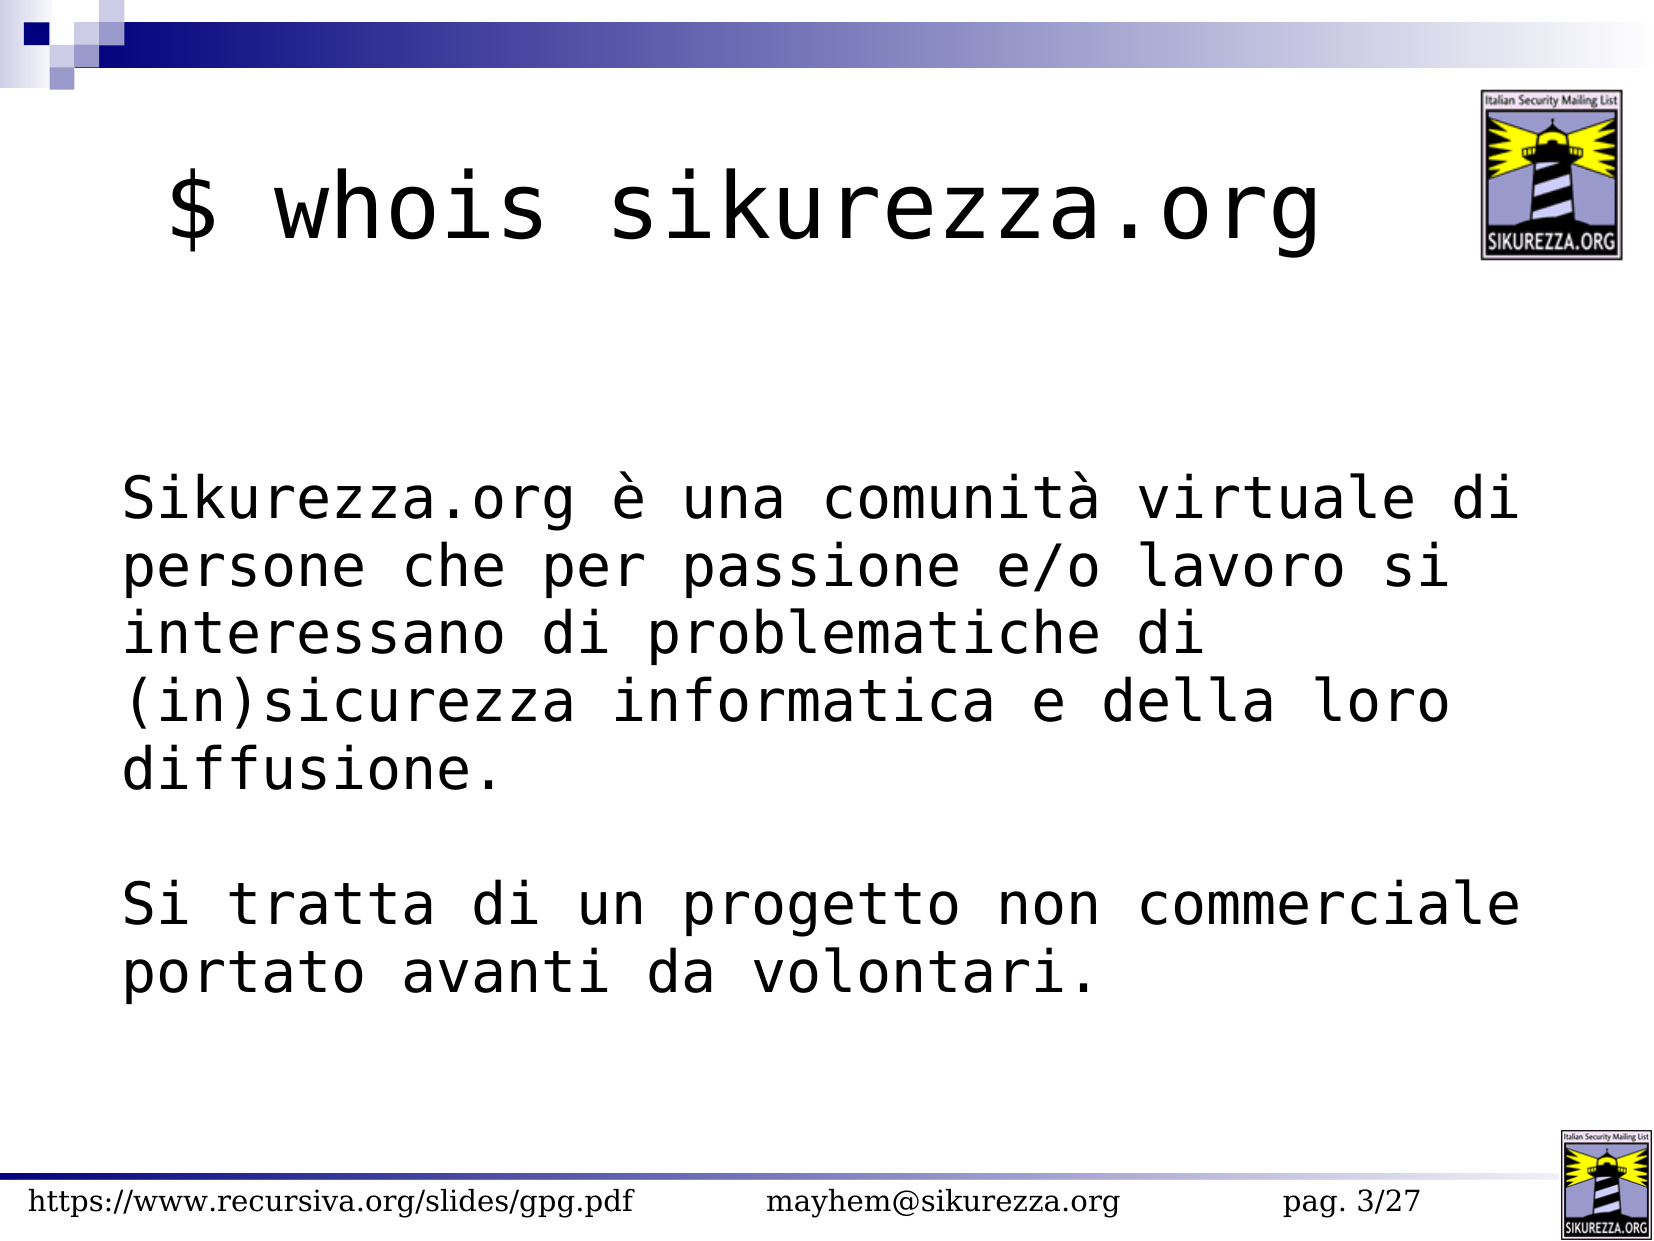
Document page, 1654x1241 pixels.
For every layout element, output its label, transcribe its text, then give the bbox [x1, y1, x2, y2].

subtitle Sikurezza.org è una comunità virtuale di persone che per passione e/o lavoro si interessano di problematiche di (in)sicurezza informatica e della loro diffusione. Si tratta di un progetto non commerciale portato avanti da volontari. [121, 344, 1534, 1127]
title $ whois sikurezza.org [121, 102, 1534, 311]
picture [0, 1128, 1654, 1241]
picture [1478, 87, 1626, 262]
